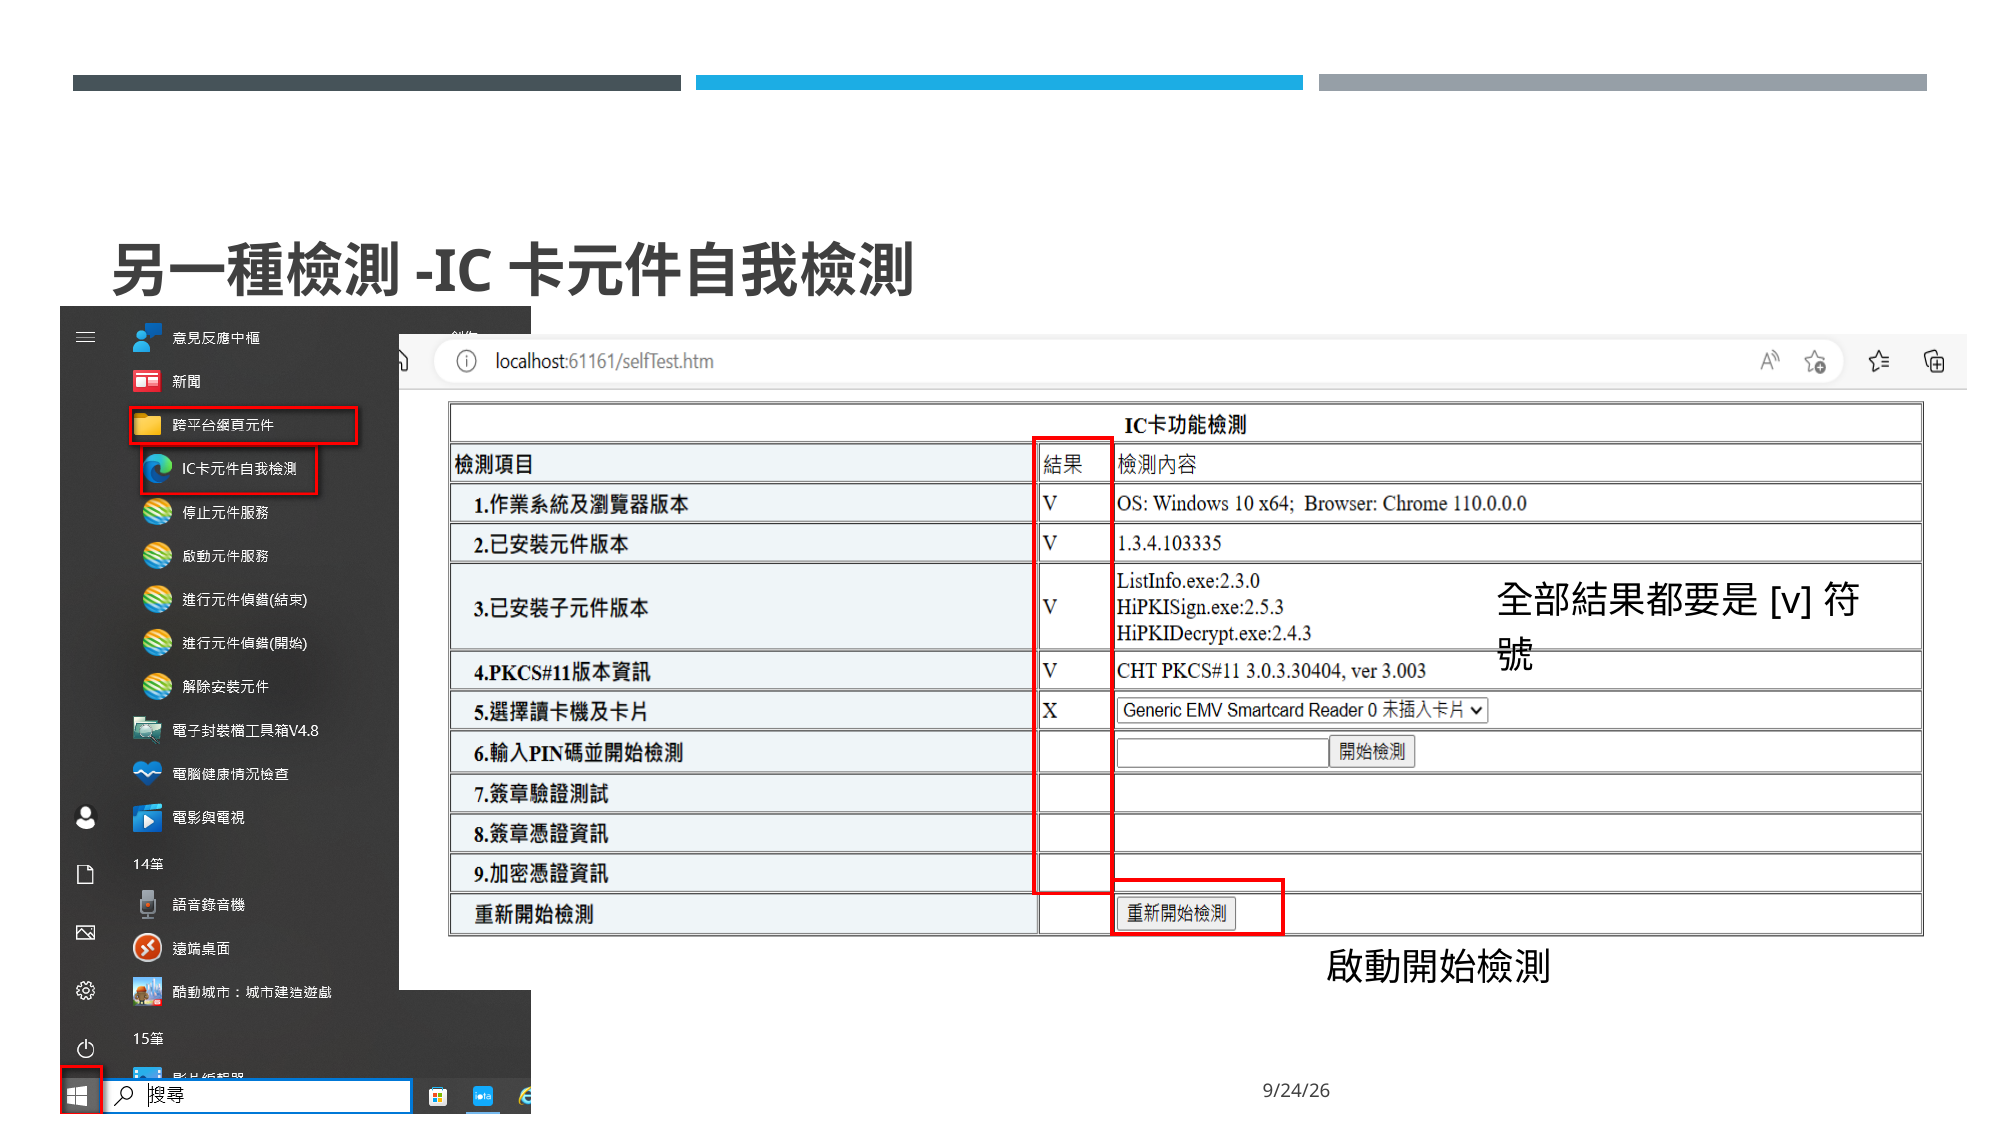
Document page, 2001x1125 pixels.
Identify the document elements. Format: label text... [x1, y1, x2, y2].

picture [60, 306, 1967, 1114]
text_box 啟動開始檢測 [1311, 928, 1606, 990]
title 另一種檢測-ic卡元件自我檢測 [95, 115, 1905, 311]
text_box 2023/3/14 [1247, 1060, 1715, 1120]
text_box 全部結果都要是[v]符號 [1481, 562, 1876, 669]
